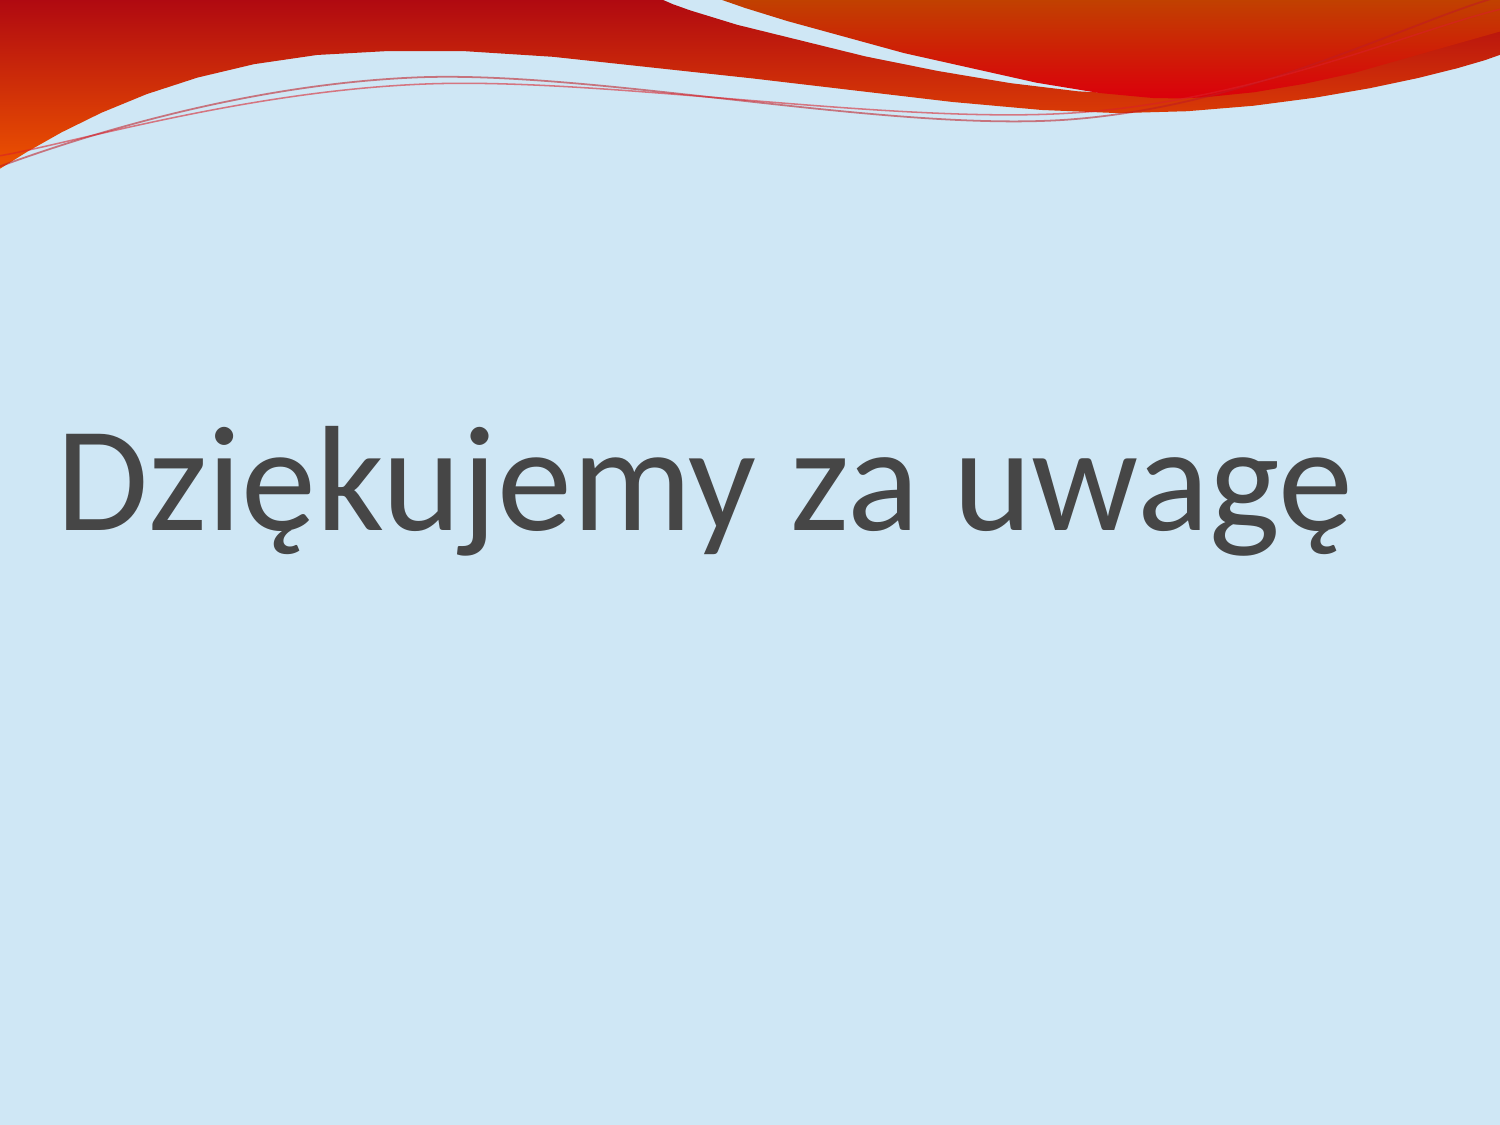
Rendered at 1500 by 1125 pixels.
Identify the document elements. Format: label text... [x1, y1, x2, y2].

title Dziękujemy za uwagę [41, 373, 1458, 606]
